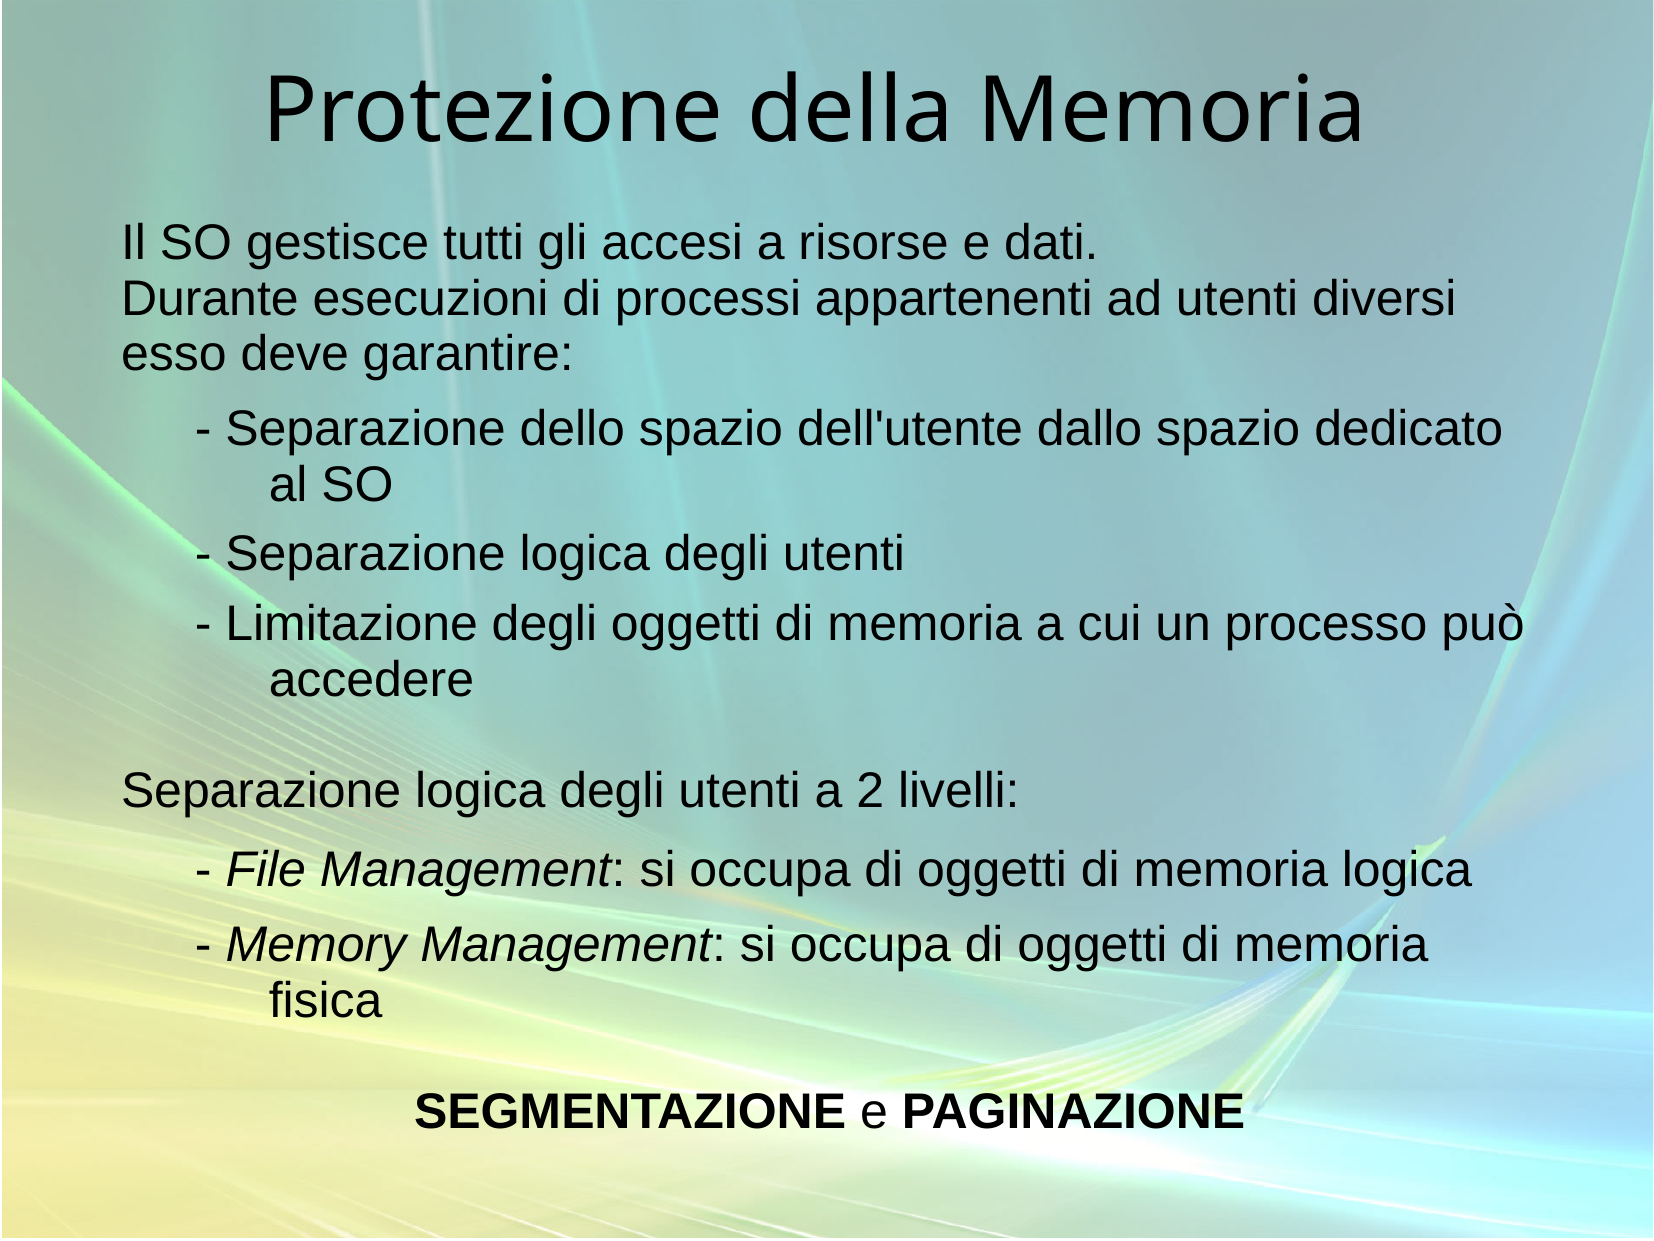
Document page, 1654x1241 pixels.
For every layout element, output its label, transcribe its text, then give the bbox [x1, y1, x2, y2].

text_box Il SO gestisce tutti gli accesi a risorse e dati. Durante esecuzioni di processi appartenenti ad utenti diversi esso deve garantire: - Separazione dello spazio dell'utente dallo spazio dedicato al SO - Separazione logica degli utenti - Limitazione degli oggetti di memoria a cui un processo può accedere Separazione logica degli utenti a 2 livelli: - File Management: si occupa di oggetti di memoria logica - Memory Management: si occupa di oggetti di memoria fisica SEGMENTAZIONE e PAGINAZIONE [106, 206, 1554, 1191]
title Protezione della Memoria [82, 2, 1571, 210]
picture [2, 0, 1654, 1238]
